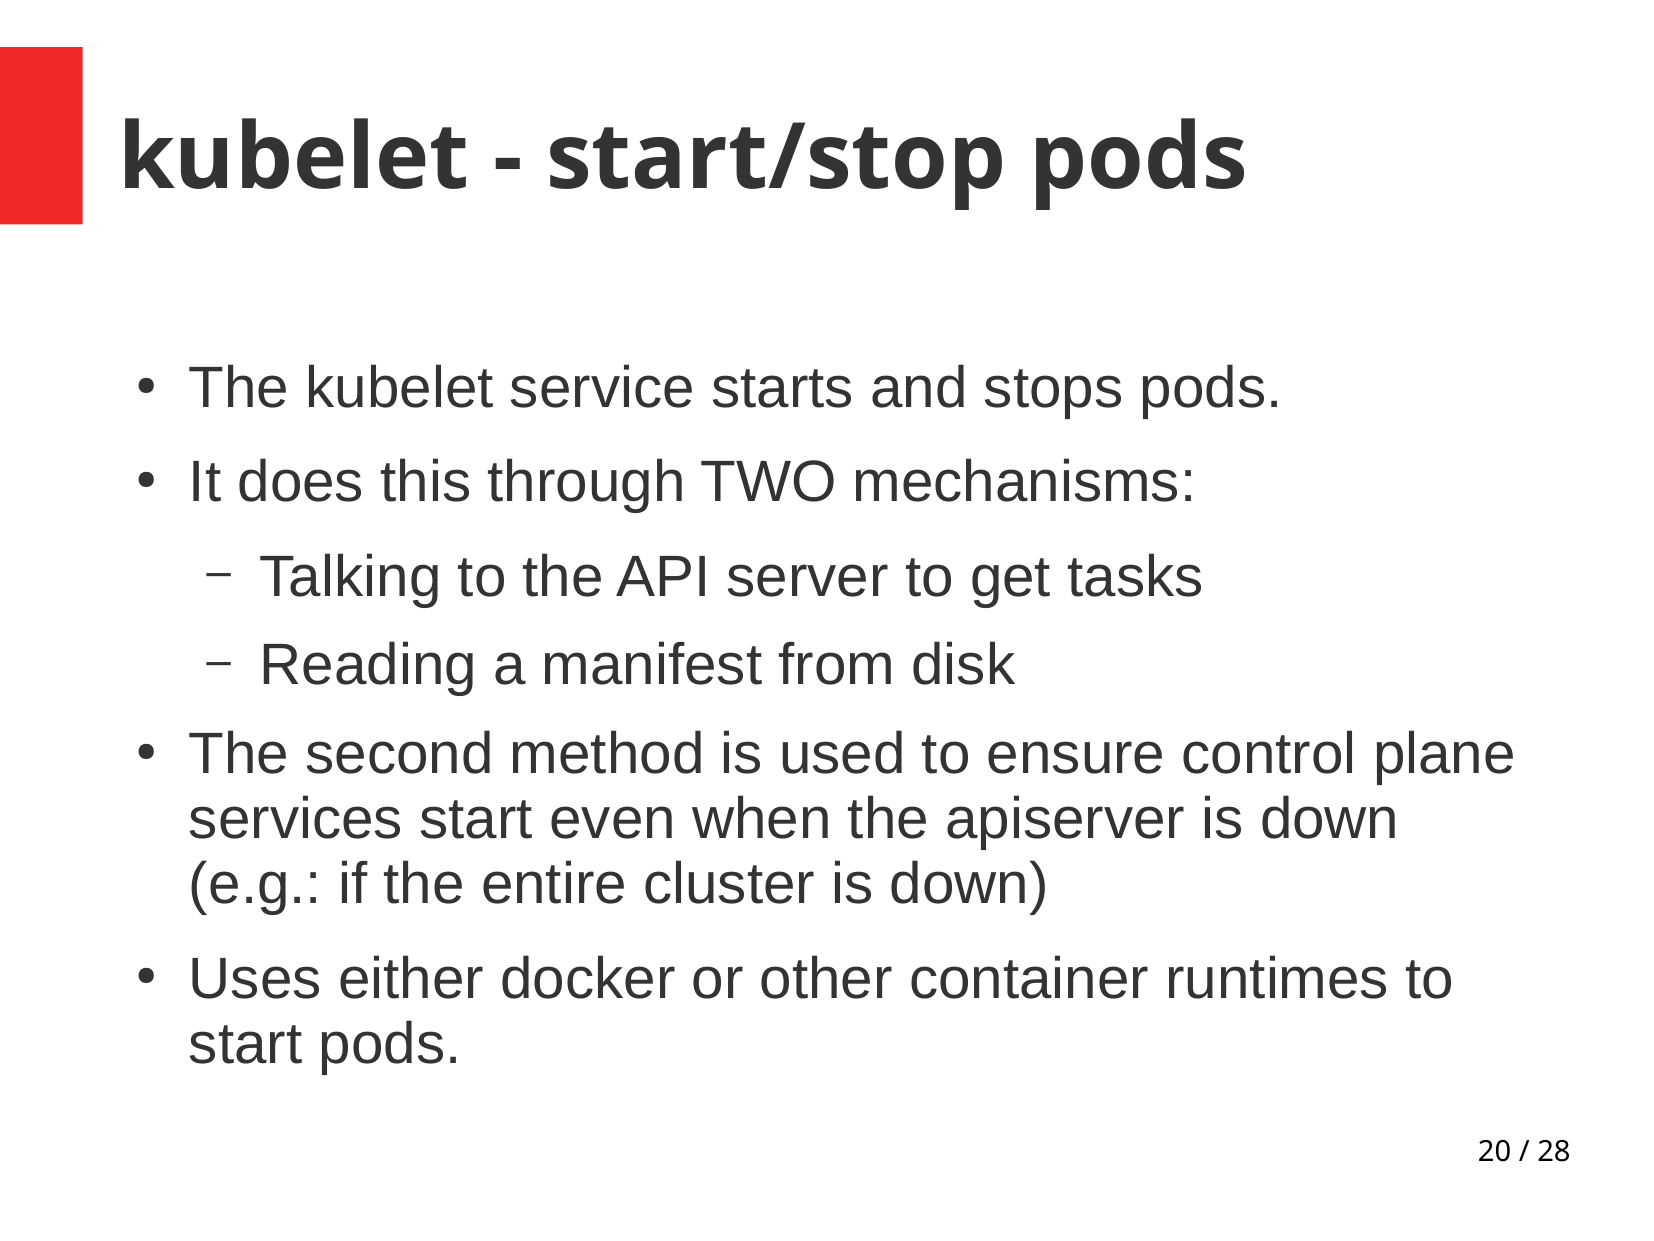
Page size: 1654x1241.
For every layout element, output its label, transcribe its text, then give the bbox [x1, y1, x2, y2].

title kubelet - start/stop pods [118, 49, 1571, 257]
list The kubelet service starts and stops pods. It does this through TWO mechanisms: Talking to the API server to get tasks Reading a manifest from disk The second method is used to ensure control plane services start even when the apiserver is down (e.g.: if the entire cluster is down) Uses either docker or other container runtimes to start pods. [118, 354, 1536, 1074]
